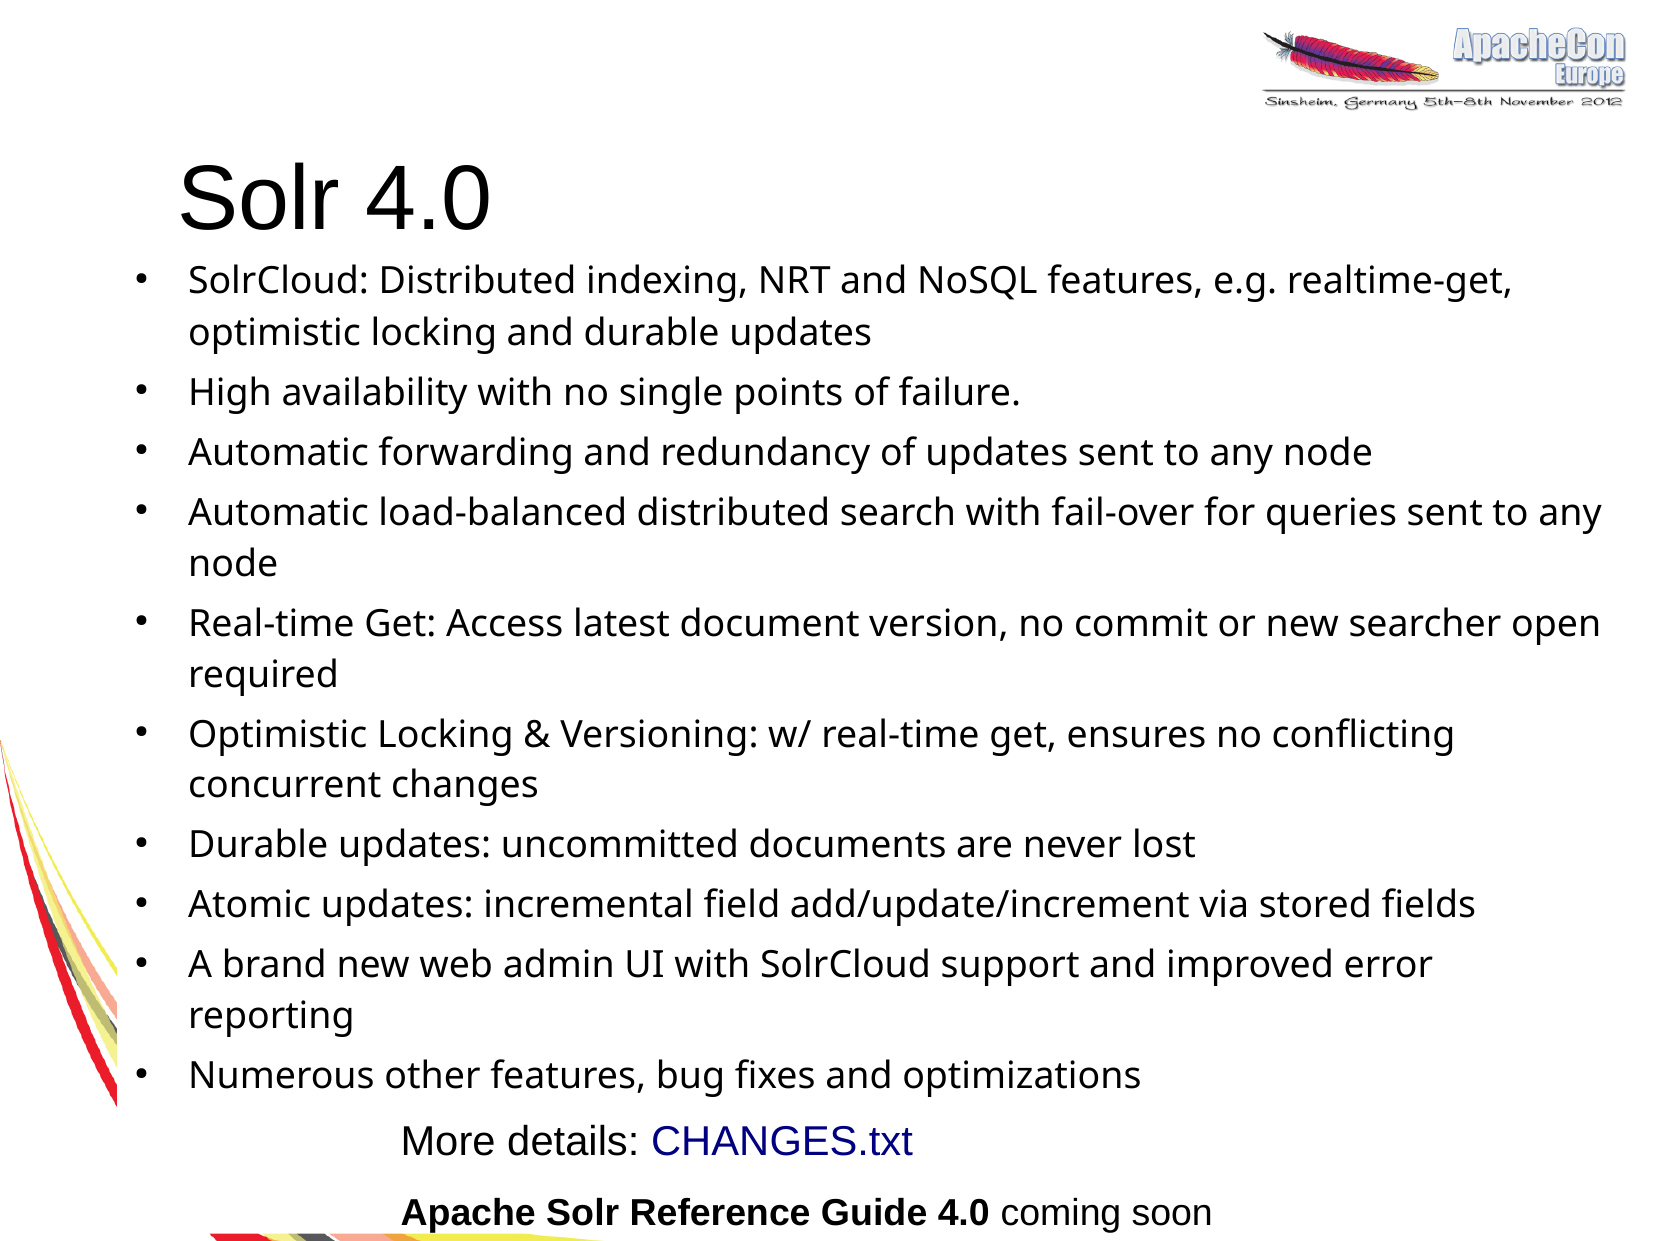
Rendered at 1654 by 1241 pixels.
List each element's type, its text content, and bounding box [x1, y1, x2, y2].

title Solr 4.0 [177, 141, 1536, 253]
picture [0, 0, 1654, 1241]
list SolrCloud: Distributed indexing, NRT and NoSQL features, e.g. realtime-get, optimistic locking and durable updates High availability with no single points of failure. Automatic forwarding and redundancy of updates sent to any node Automatic load-balanced distributed search with fail-over for queries sent to any node Real-time Get: Access latest document version, no commit or new searcher open required Optimistic Locking & Versioning: w/ real-time get, ensures no conflicting concurrent changes Durable updates: uncommitted documents are never lost Atomic updates: incremental field add/update/increment via stored fields A brand new web admin UI with SolrCloud support and improved error reporting Numerous other features, bug fixes and optimizations More details: CHANGES.txt Apache Solr Reference Guide 4.0 coming soon [117, 253, 1606, 1151]
